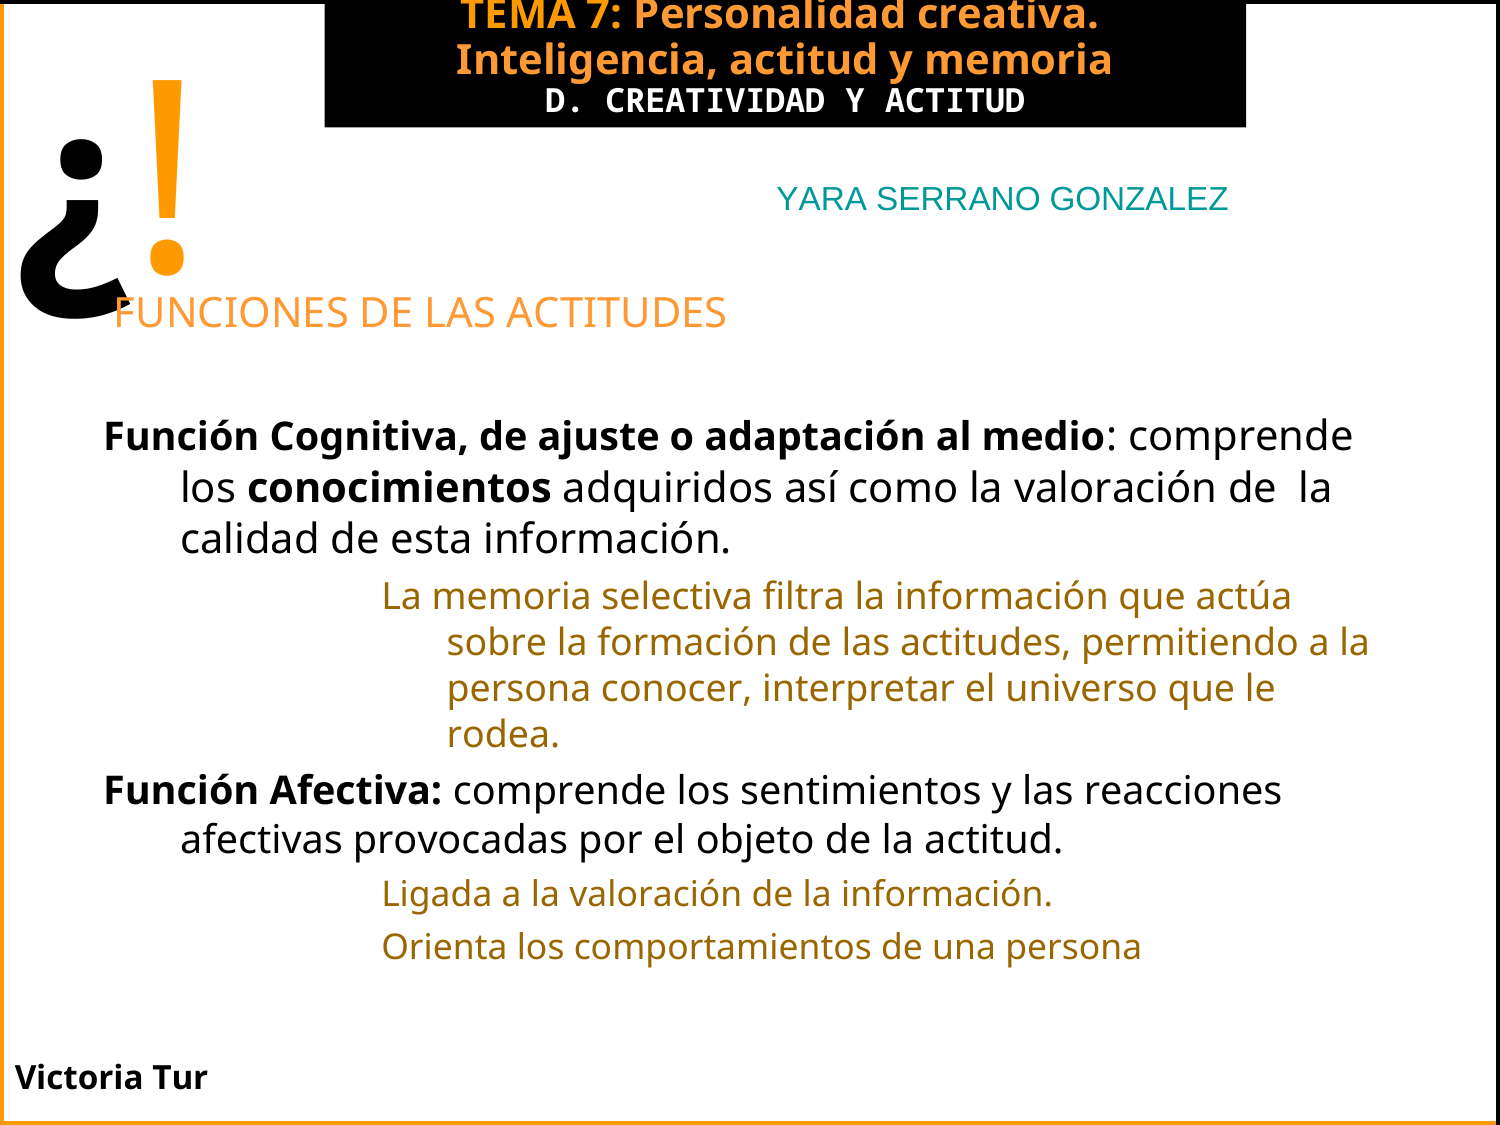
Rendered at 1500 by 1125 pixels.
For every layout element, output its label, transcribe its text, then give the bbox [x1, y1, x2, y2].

list FUNCIONES DE LAS ACTITUDES Función Cognitiva, de ajuste o adaptación al medio: comprende los conocimientos adquiridos así como la valoración de la calidad de esta información. La memoria selectiva filtra la información que actúa sobre la formación de las actitudes, permitiendo a la persona conocer, interpretar el universo que le rodea. Función Afectiva: comprende los sentimientos y las reacciones afectivas provocadas por el objeto de la actitud. Ligada a la valoración de la información. Orienta los comportamientos de una persona [88, 278, 1401, 1047]
text_box YARA SERRANO GONZALEZ [761, 172, 1426, 233]
